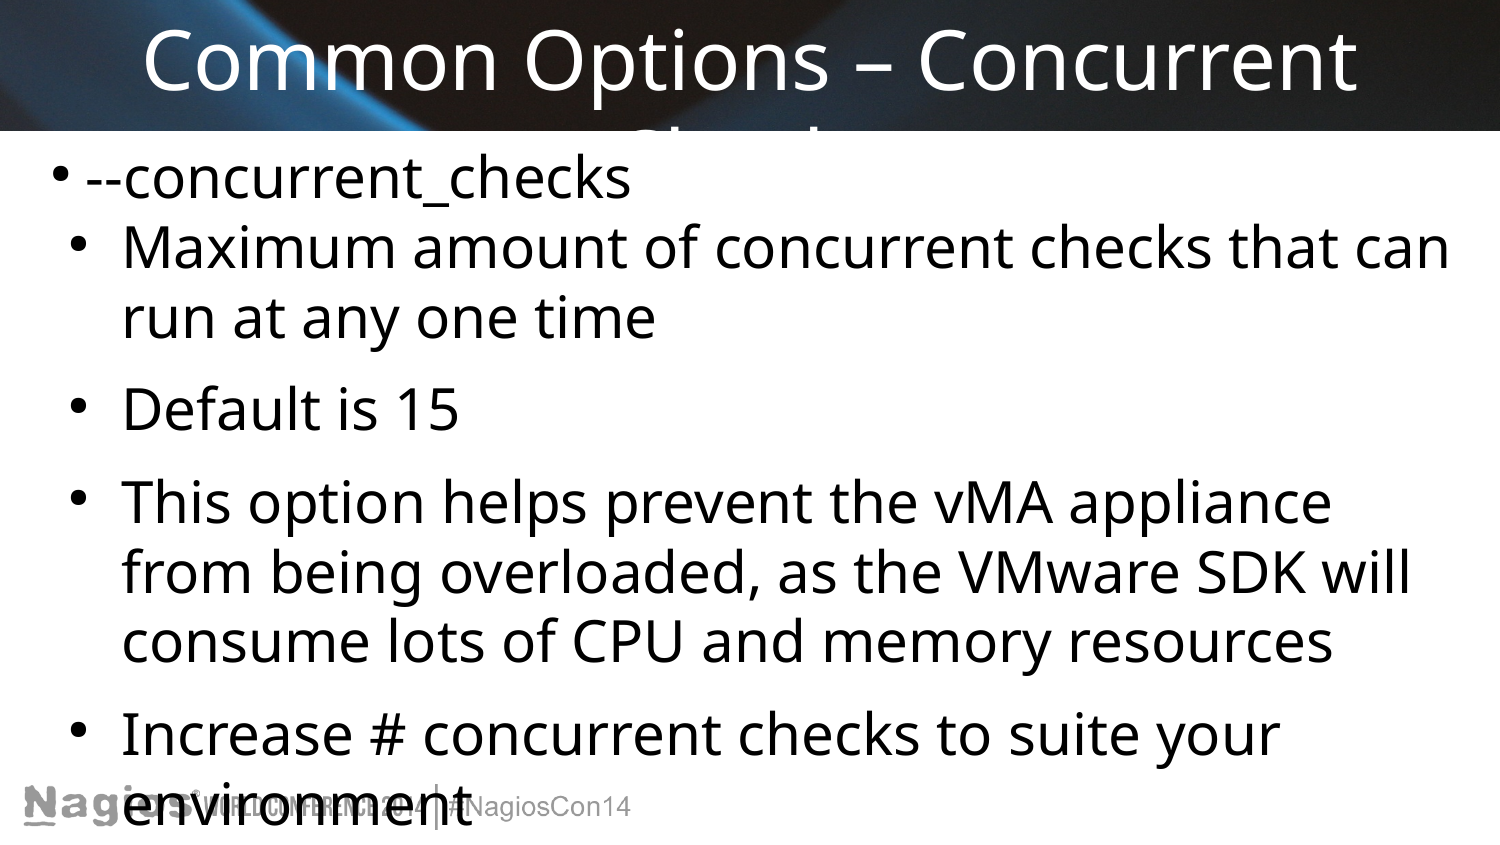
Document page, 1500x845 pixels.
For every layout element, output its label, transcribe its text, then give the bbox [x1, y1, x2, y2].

title Common Options – Concurrent Checks [0, 0, 1500, 131]
list --concurrent_checks Maximum amount of concurrent checks that can run at any one time Default is 15 This option helps prevent the vMA appliance from being overloaded, as the VMware SDK will consume lots of CPU and memory resources Increase # concurrent checks to suite your environment [35, 132, 1489, 774]
picture [12, 763, 639, 845]
